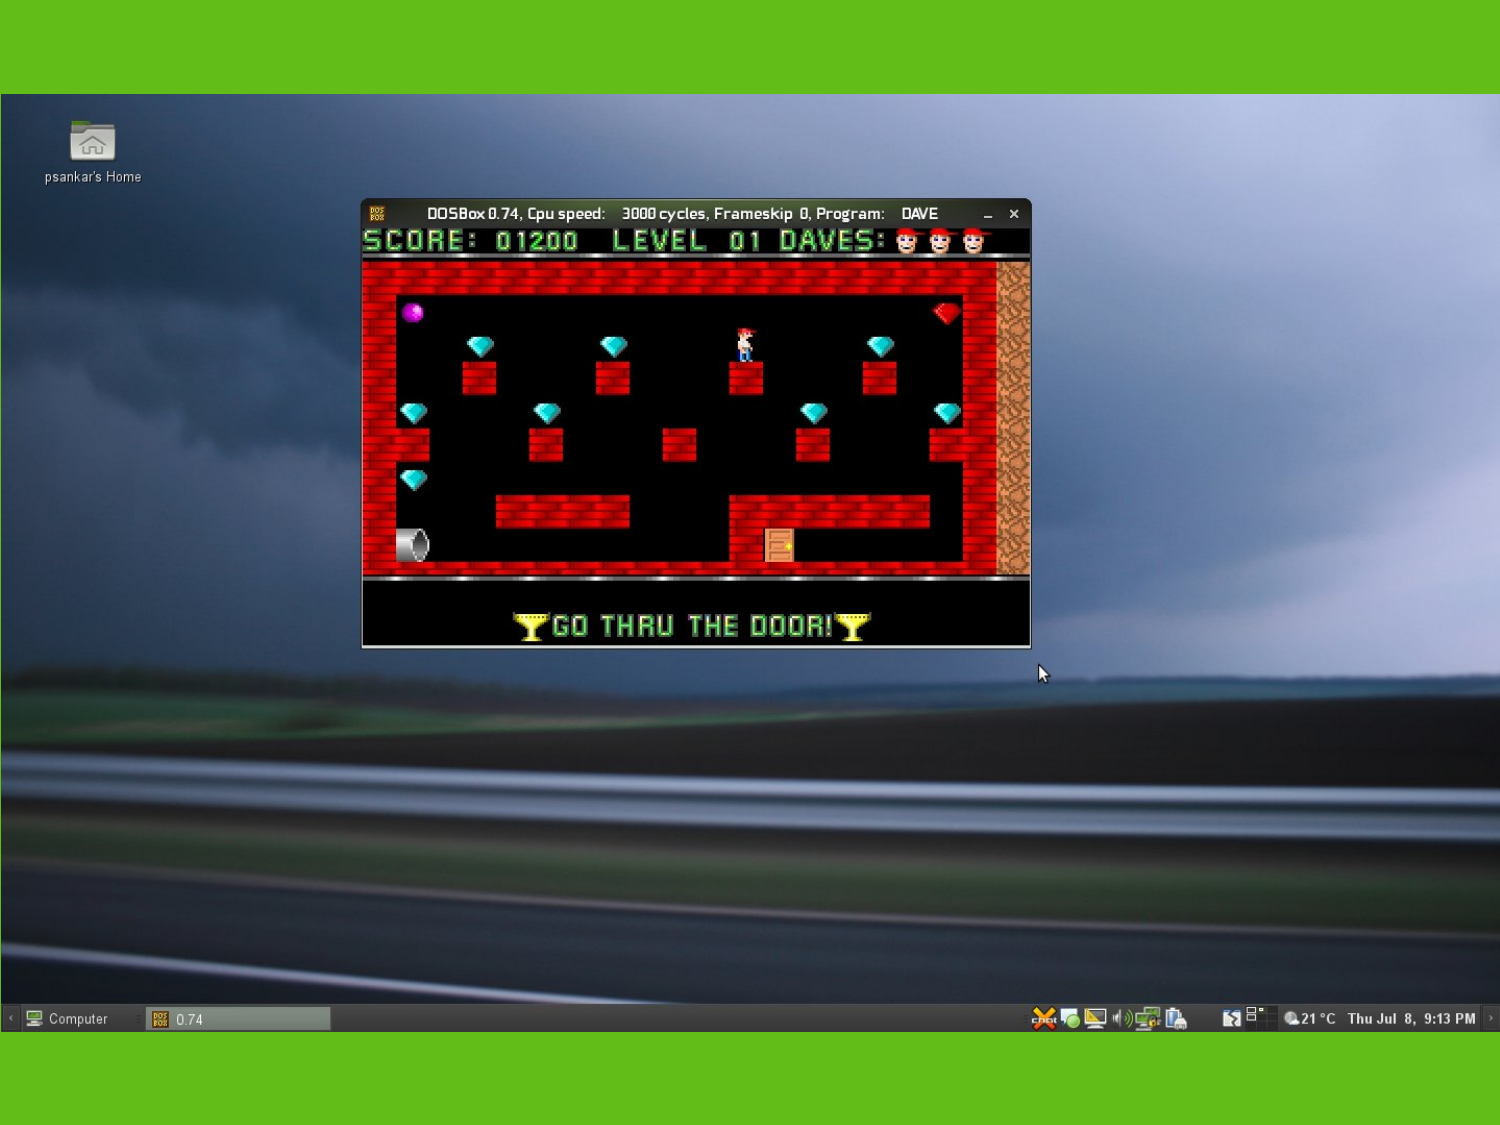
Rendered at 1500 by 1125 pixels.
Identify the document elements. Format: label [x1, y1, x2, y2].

picture [1, 94, 1500, 1032]
